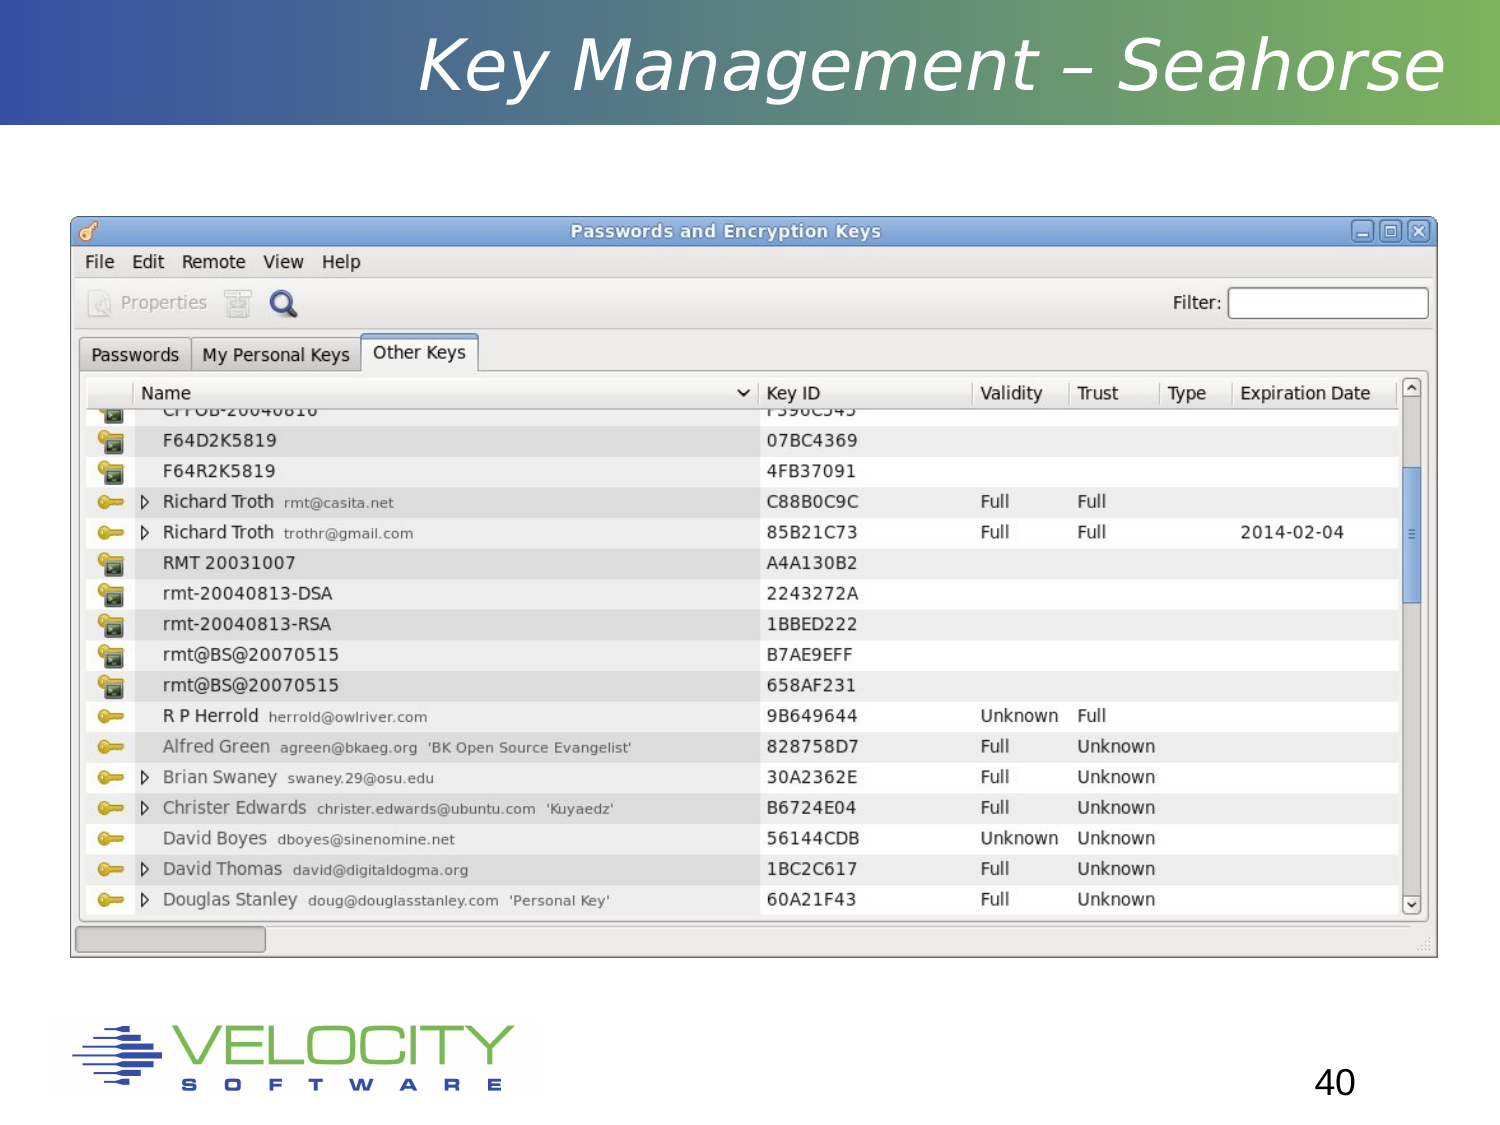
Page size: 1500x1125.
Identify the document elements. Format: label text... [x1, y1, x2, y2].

picture [50, 1021, 538, 1094]
title Key Management – Seahorse [62, 12, 1463, 113]
picture [70, 216, 1438, 958]
